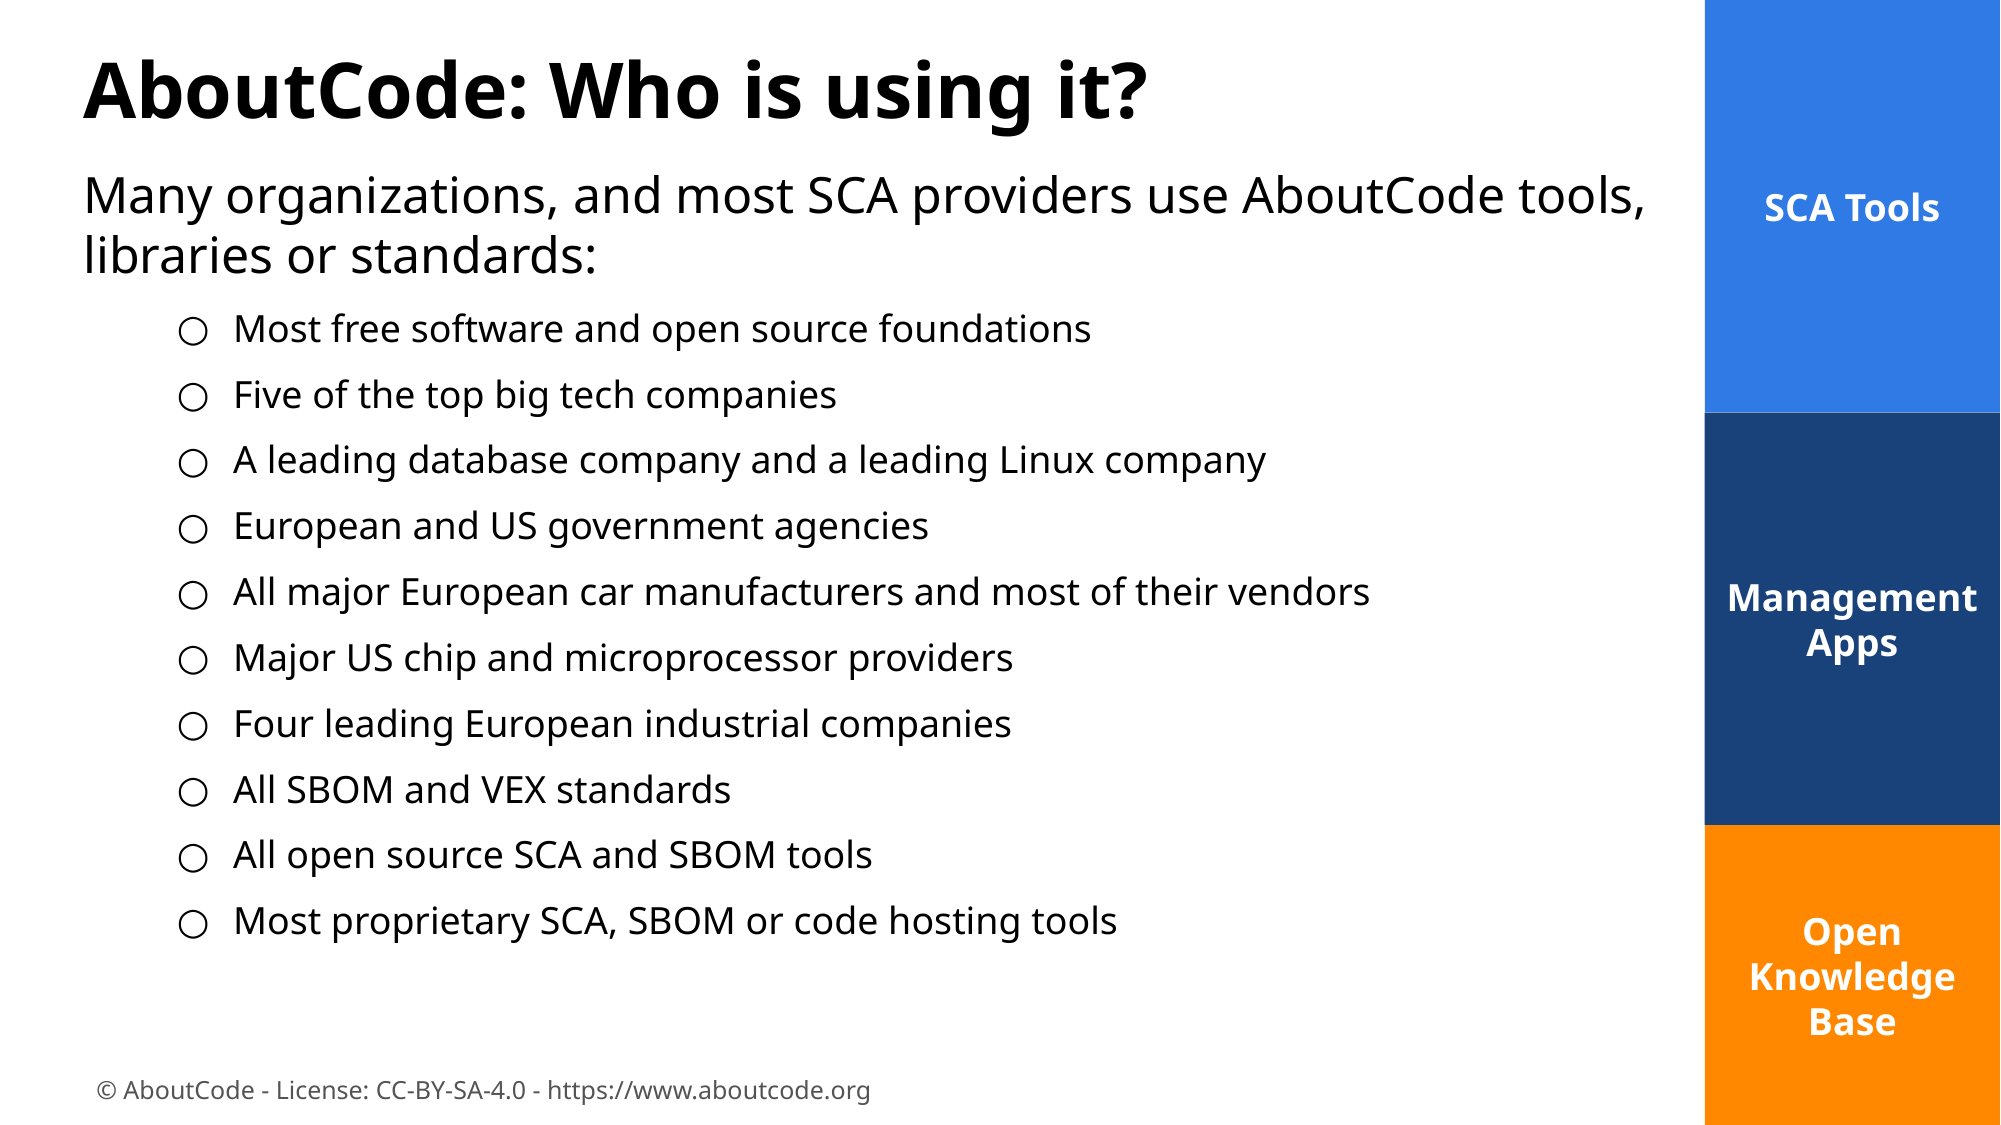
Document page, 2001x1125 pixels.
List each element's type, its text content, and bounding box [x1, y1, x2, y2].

text_box SCA Tools [1704, 0, 2000, 412]
list Many organizations, and most SCA providers use AboutCode tools, libraries or standards: Most free software and open source foundations Five of the top big tech companies A leading database company and a leading Linux company European and US government agencies All major European car manufacturers and most of their vendors Major US chip and microprocessor providers Four leading European industrial companies All SBOM and VEX standards All open source SCA and SBOM tools Most proprietary SCA, SBOM or code hosting tools [68, 148, 1680, 1000]
text_box Open Knowledge Base [1704, 825, 2000, 1125]
text_box Management Apps [1704, 412, 2000, 825]
title AboutCode: Who is using it? [68, 23, 1704, 149]
